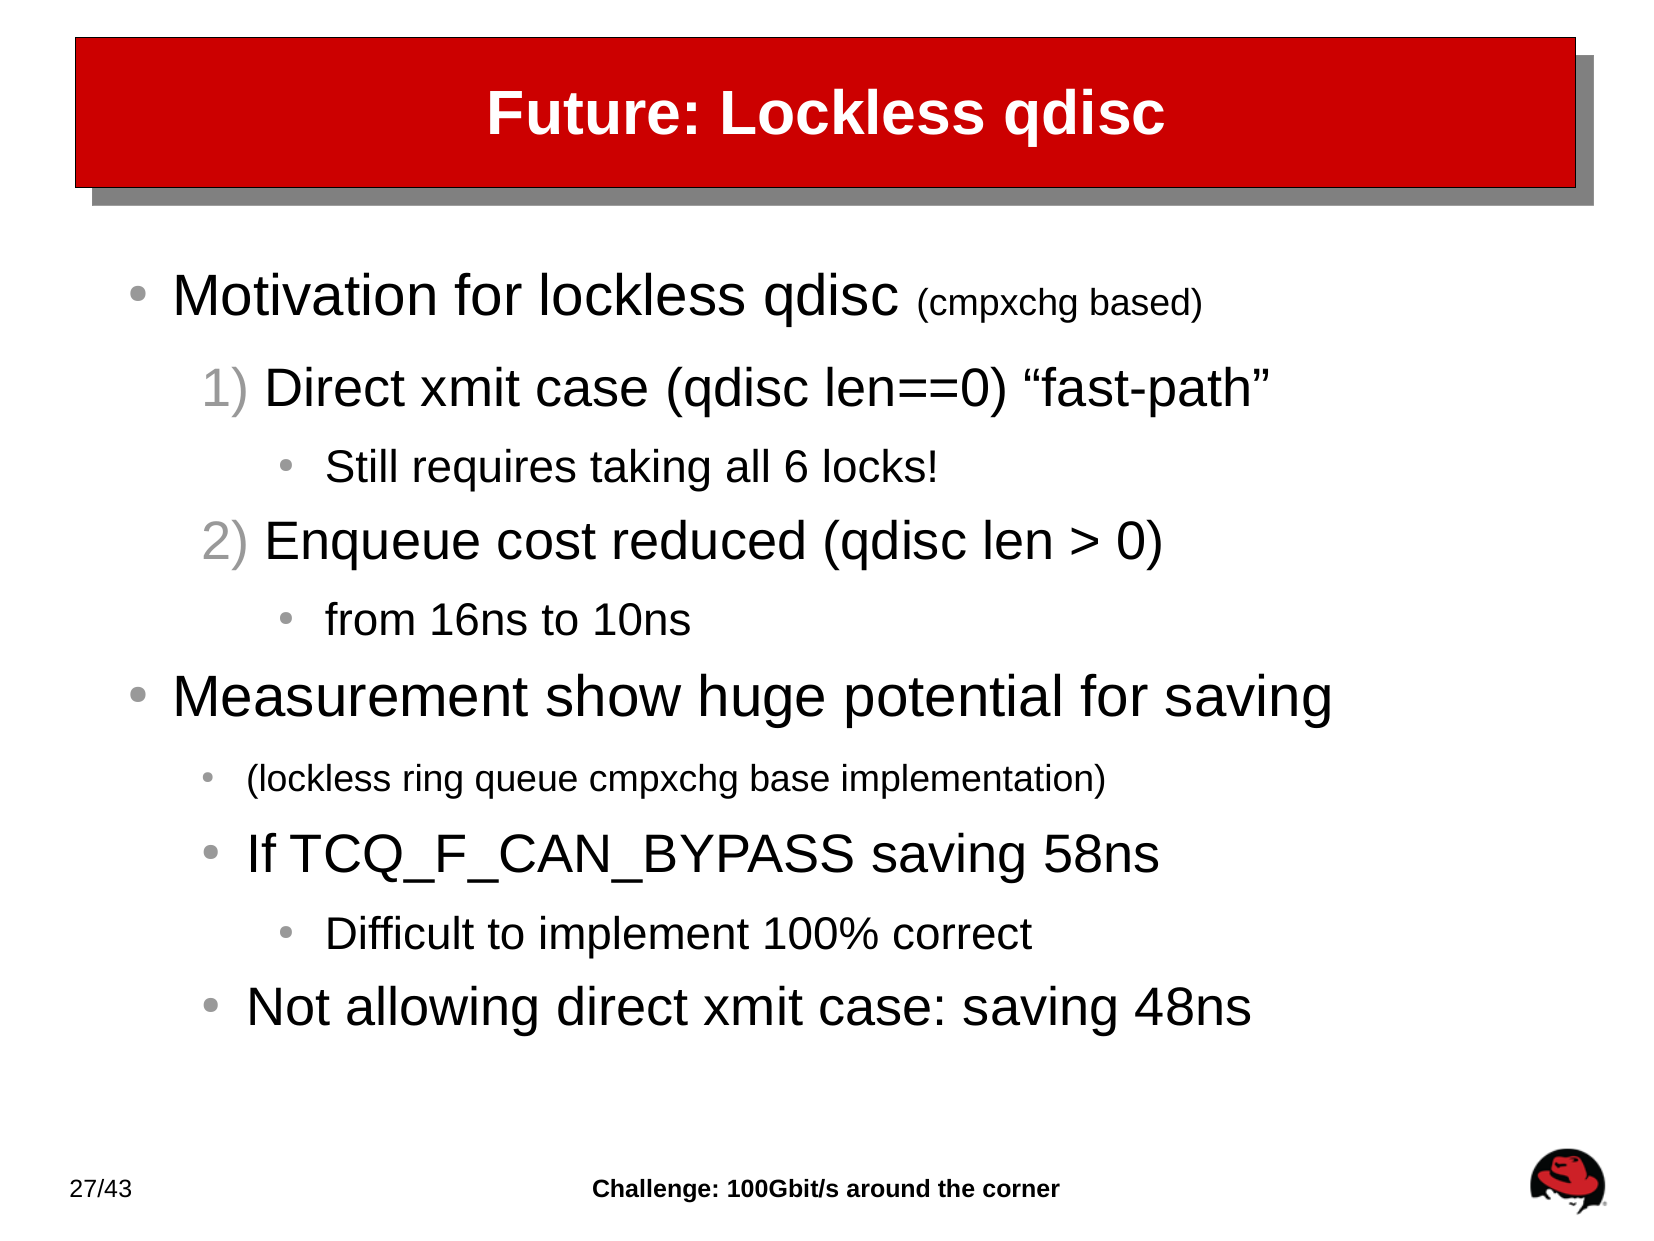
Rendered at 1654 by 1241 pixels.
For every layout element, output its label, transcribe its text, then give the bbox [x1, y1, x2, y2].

title Future: Lockless qdisc [116, 37, 1538, 188]
picture [1529, 1146, 1613, 1224]
list Motivation for lockless qdisc (cmpxchg based) Direct xmit case (qdisc len==0) “fast-path” Still requires taking all 6 locks! Enqueue cost reduced (qdisc len > 0) from 16ns to 10ns Measurement show huge potential for saving (lockless ring queue cmpxchg base implementation) If TCQ_F_CAN_BYPASS saving 58ns Difficult to implement 100% correct Not allowing direct xmit case: saving 48ns [112, 262, 1538, 1051]
